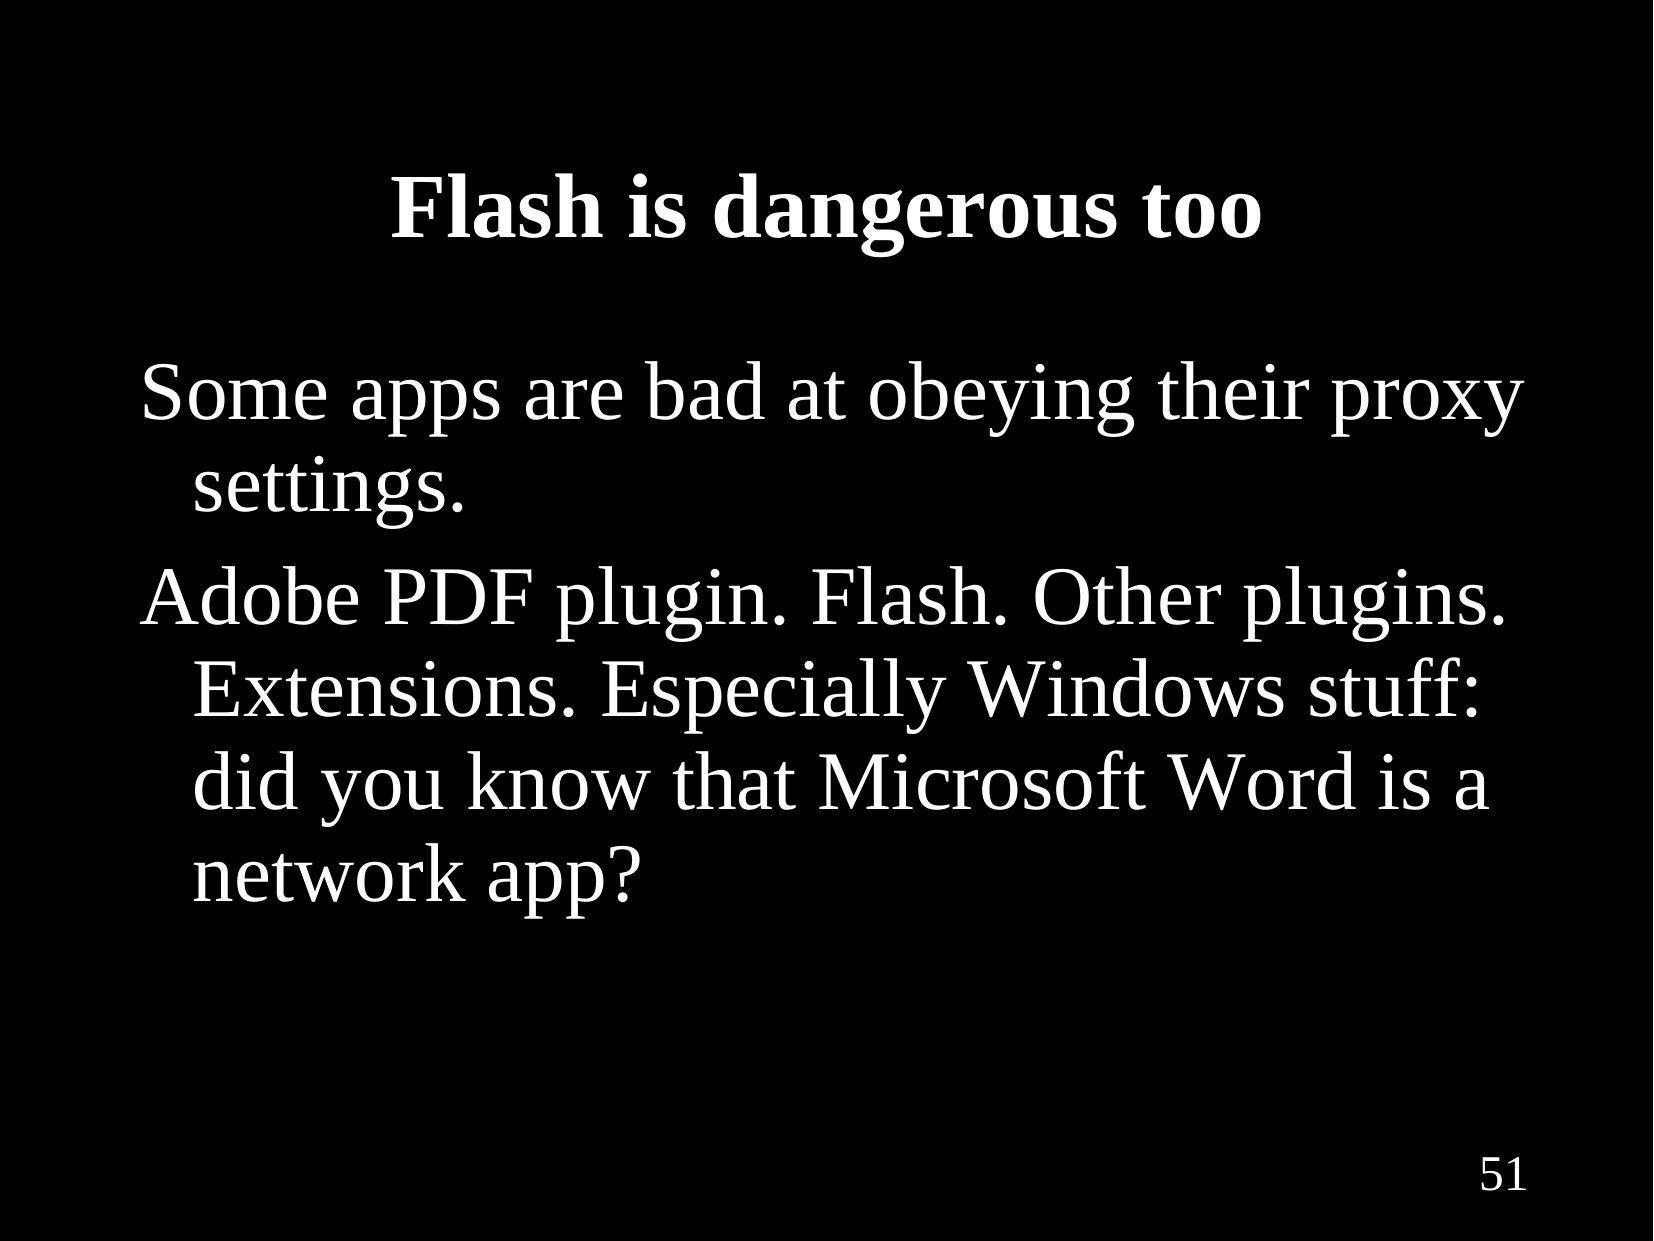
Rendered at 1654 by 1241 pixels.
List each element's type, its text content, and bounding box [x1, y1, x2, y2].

list Some apps are bad at obeying their proxy settings. Adobe PDF plugin. Flash. Other plugins. Extensions. Especially Windows stuff: did you know that Microsoft Word is a network app? [122, 344, 1534, 1127]
title Flash is dangerous too [122, 102, 1534, 311]
